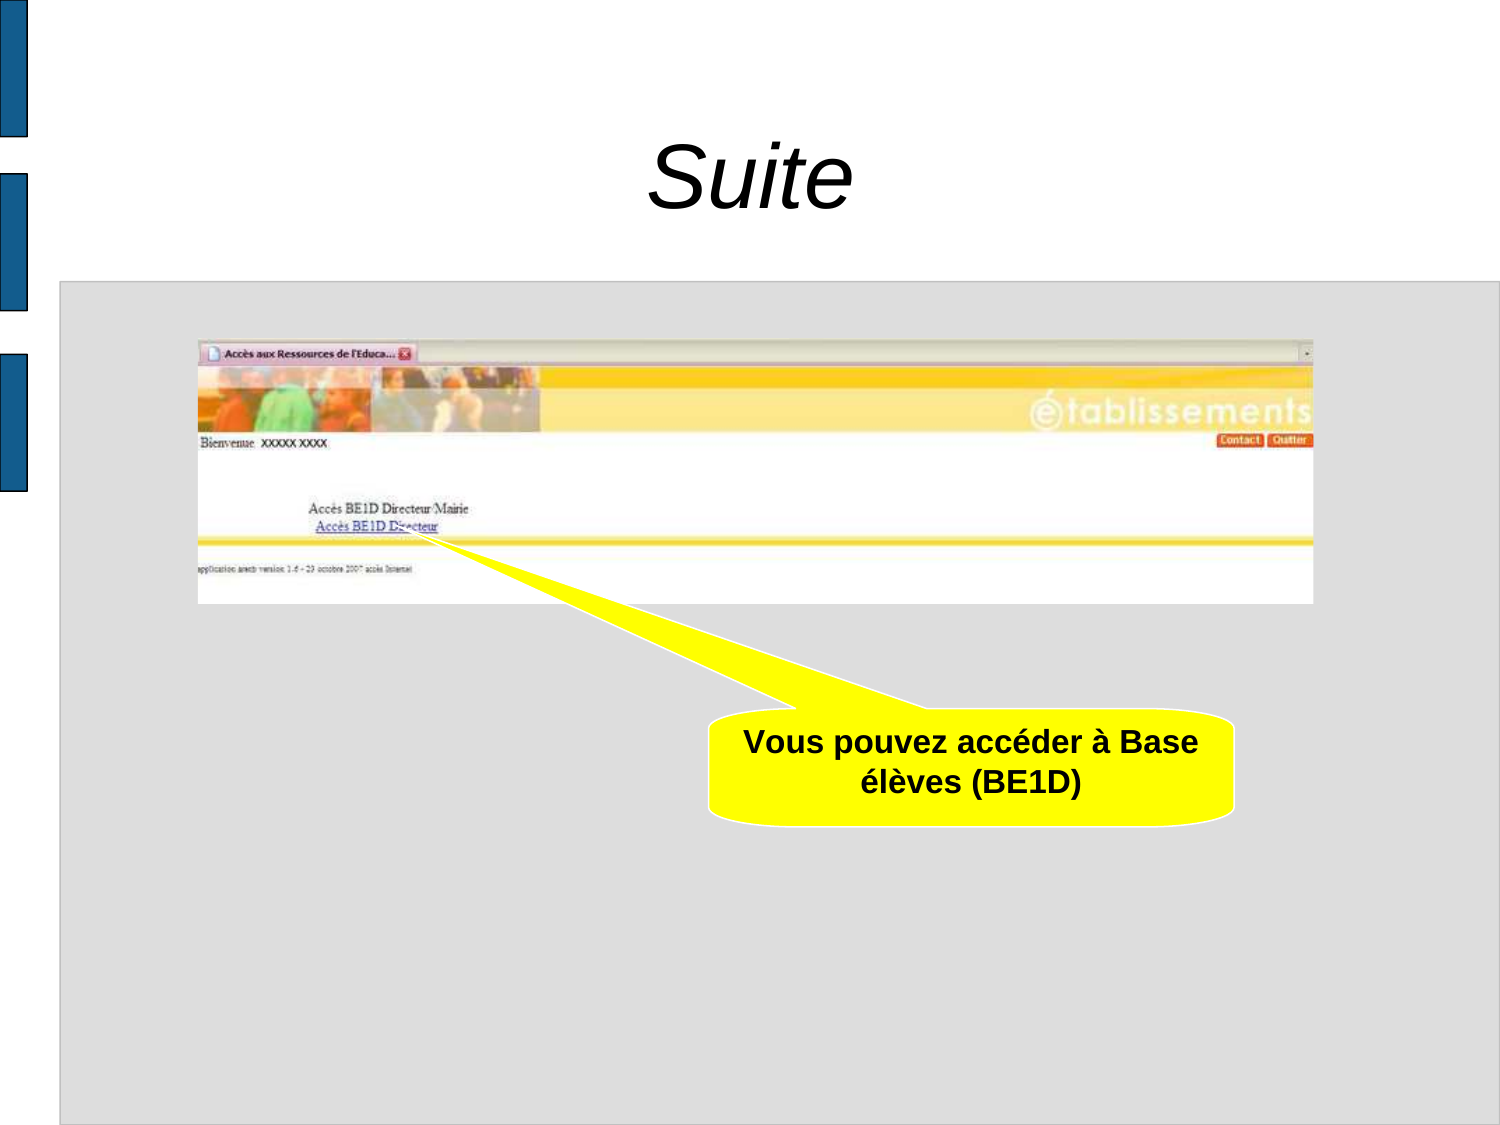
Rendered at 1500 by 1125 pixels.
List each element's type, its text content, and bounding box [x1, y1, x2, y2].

chart [126, 302, 1408, 1012]
title Suite [110, 82, 1392, 271]
text_box Vous pouvez accéder à Base élèves (BE1D) [395, 525, 1235, 827]
